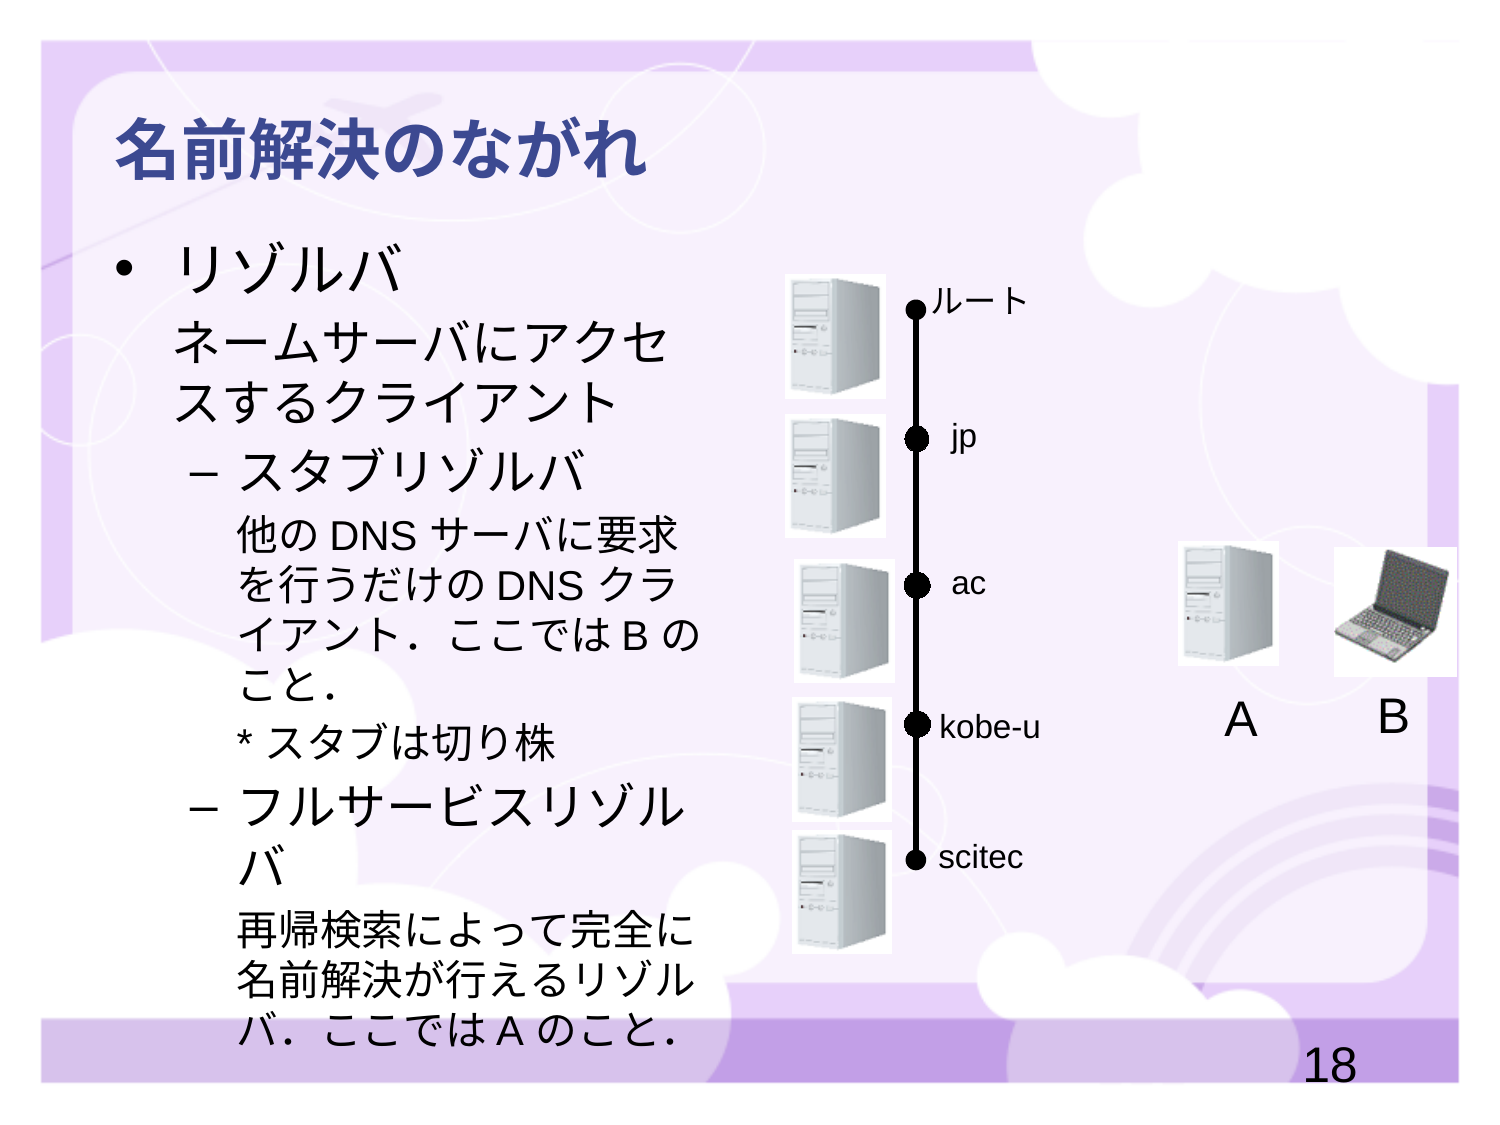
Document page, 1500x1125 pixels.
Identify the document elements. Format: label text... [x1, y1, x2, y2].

list リゾルバ ネームサーバにアクセスするクライアント スタブリゾルバ 他の DNS サーバに要求を行うだけの DNS クライアント．ここでは B のこと． * スタブは切り株 フルサービスリゾルバ 再帰検索によって完全に名前解決が行えるリゾルバ．ここでは A のこと． [99, 224, 735, 952]
text_box [904, 425, 929, 452]
text_box kobe-u [924, 697, 1056, 753]
picture [0, 0, 1500, 1125]
text_box A [1209, 679, 1273, 755]
text_box ac [936, 554, 1002, 610]
text_box scitec [923, 827, 1039, 883]
title 名前解決のながれ [99, 99, 1388, 216]
text_box B [1362, 676, 1426, 751]
text_box ルート [915, 272, 1033, 328]
text_box [904, 711, 931, 738]
text_box [904, 572, 931, 599]
text_box jp [936, 406, 993, 505]
